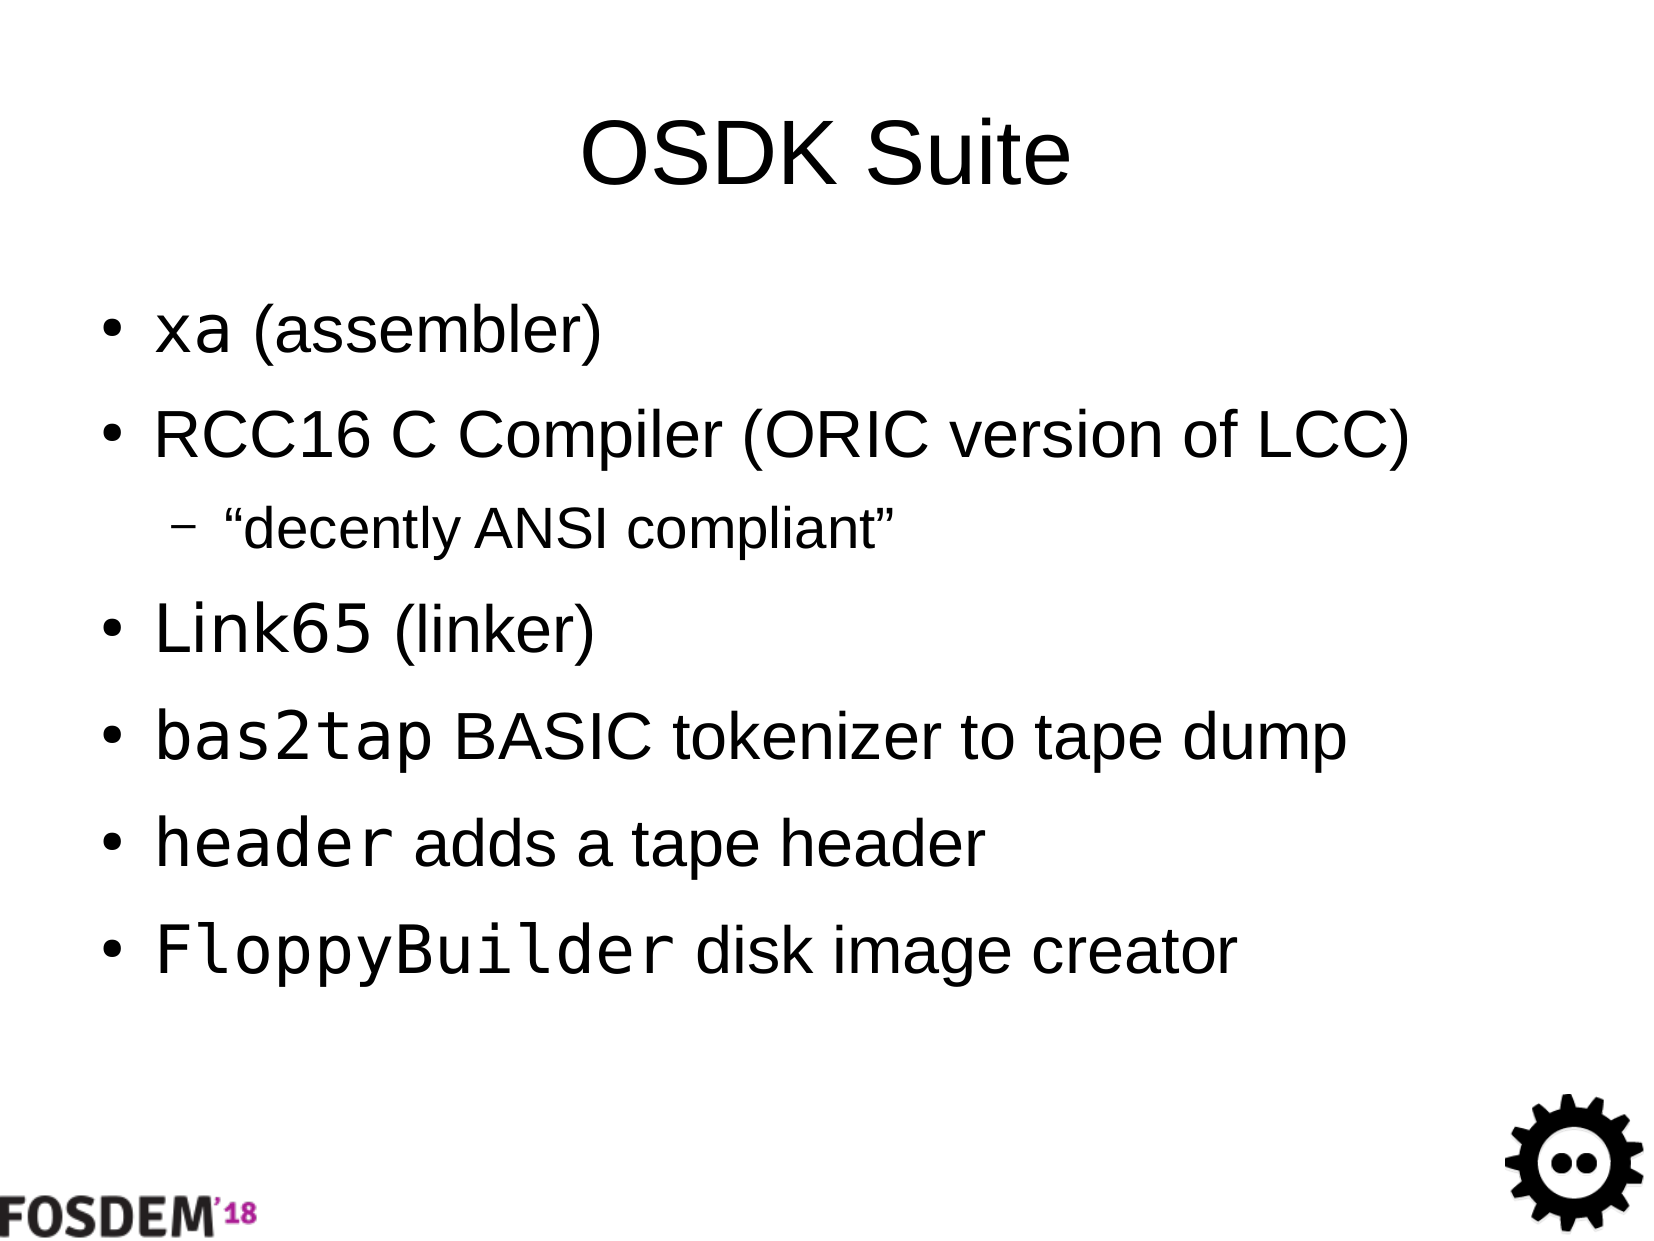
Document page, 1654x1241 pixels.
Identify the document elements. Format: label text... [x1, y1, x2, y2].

picture [1505, 1094, 1648, 1235]
title OSDK Suite [82, 49, 1571, 257]
list xa (assembler) RCC16 C Compiler (ORIC version of LCC) “decently ANSI compliant” Link65 (linker) bas2tap BASIC tokenizer to tape dump header adds a tape header FloppyBuilder disk image creator [82, 290, 1571, 1010]
picture [0, 1191, 266, 1241]
